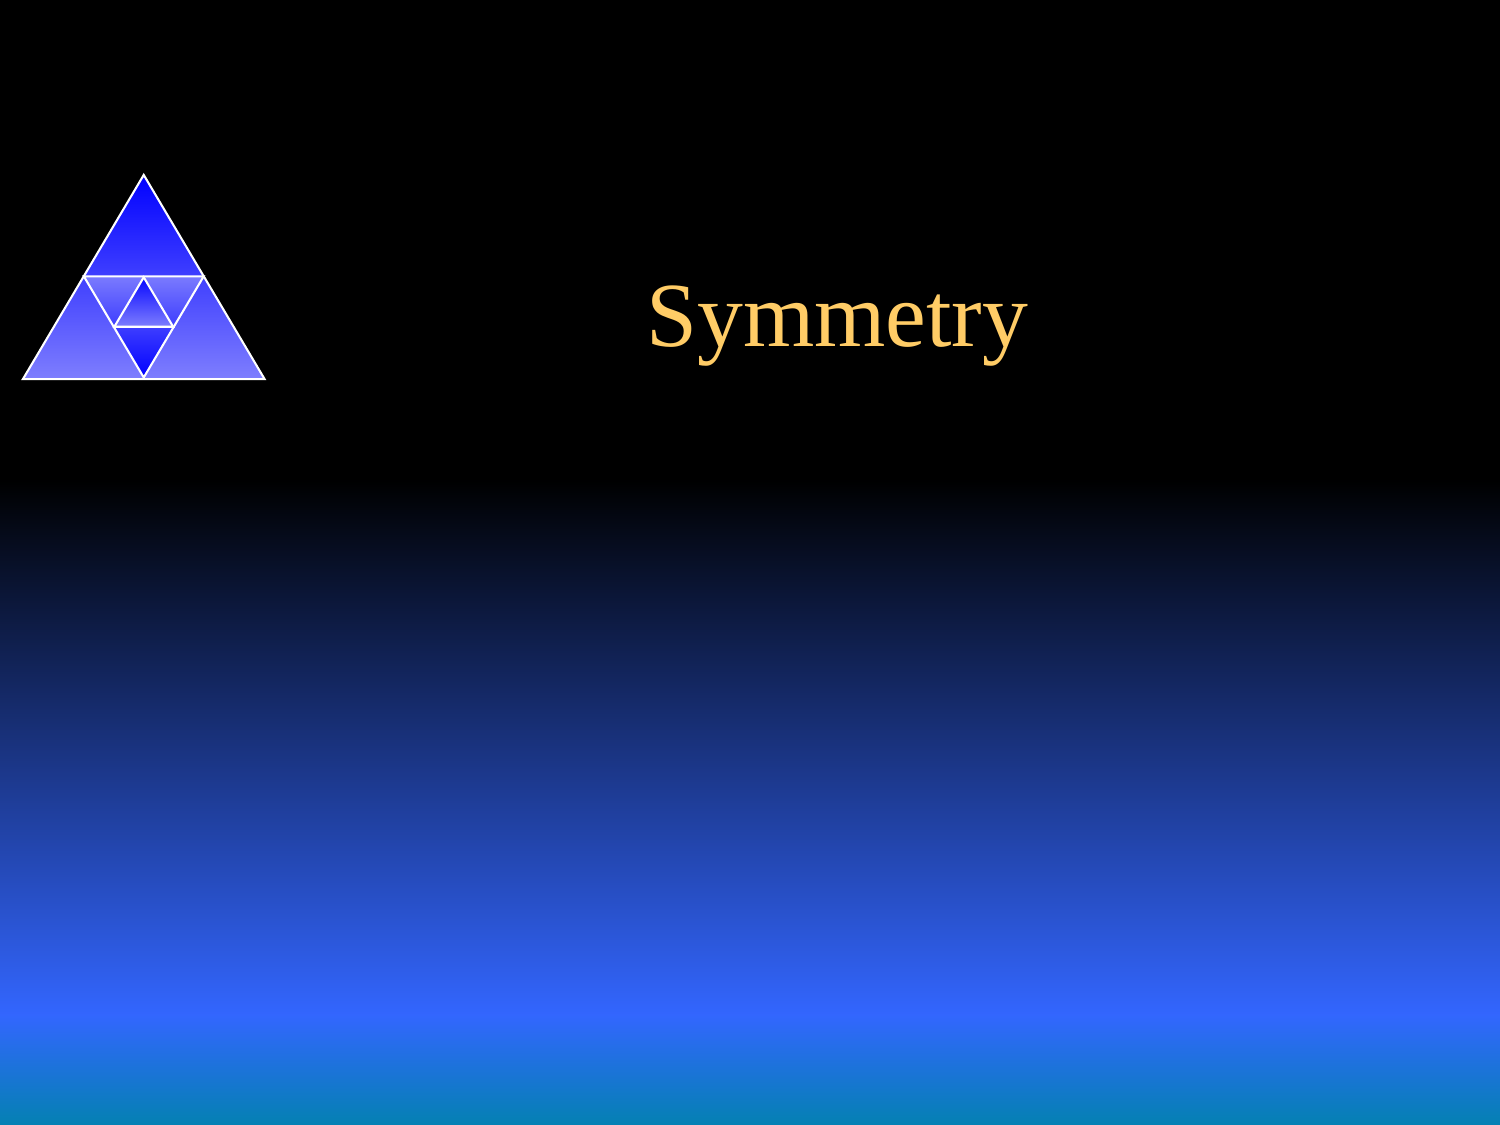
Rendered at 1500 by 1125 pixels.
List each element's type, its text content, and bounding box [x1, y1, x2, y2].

title Symmetry [287, 185, 1388, 374]
